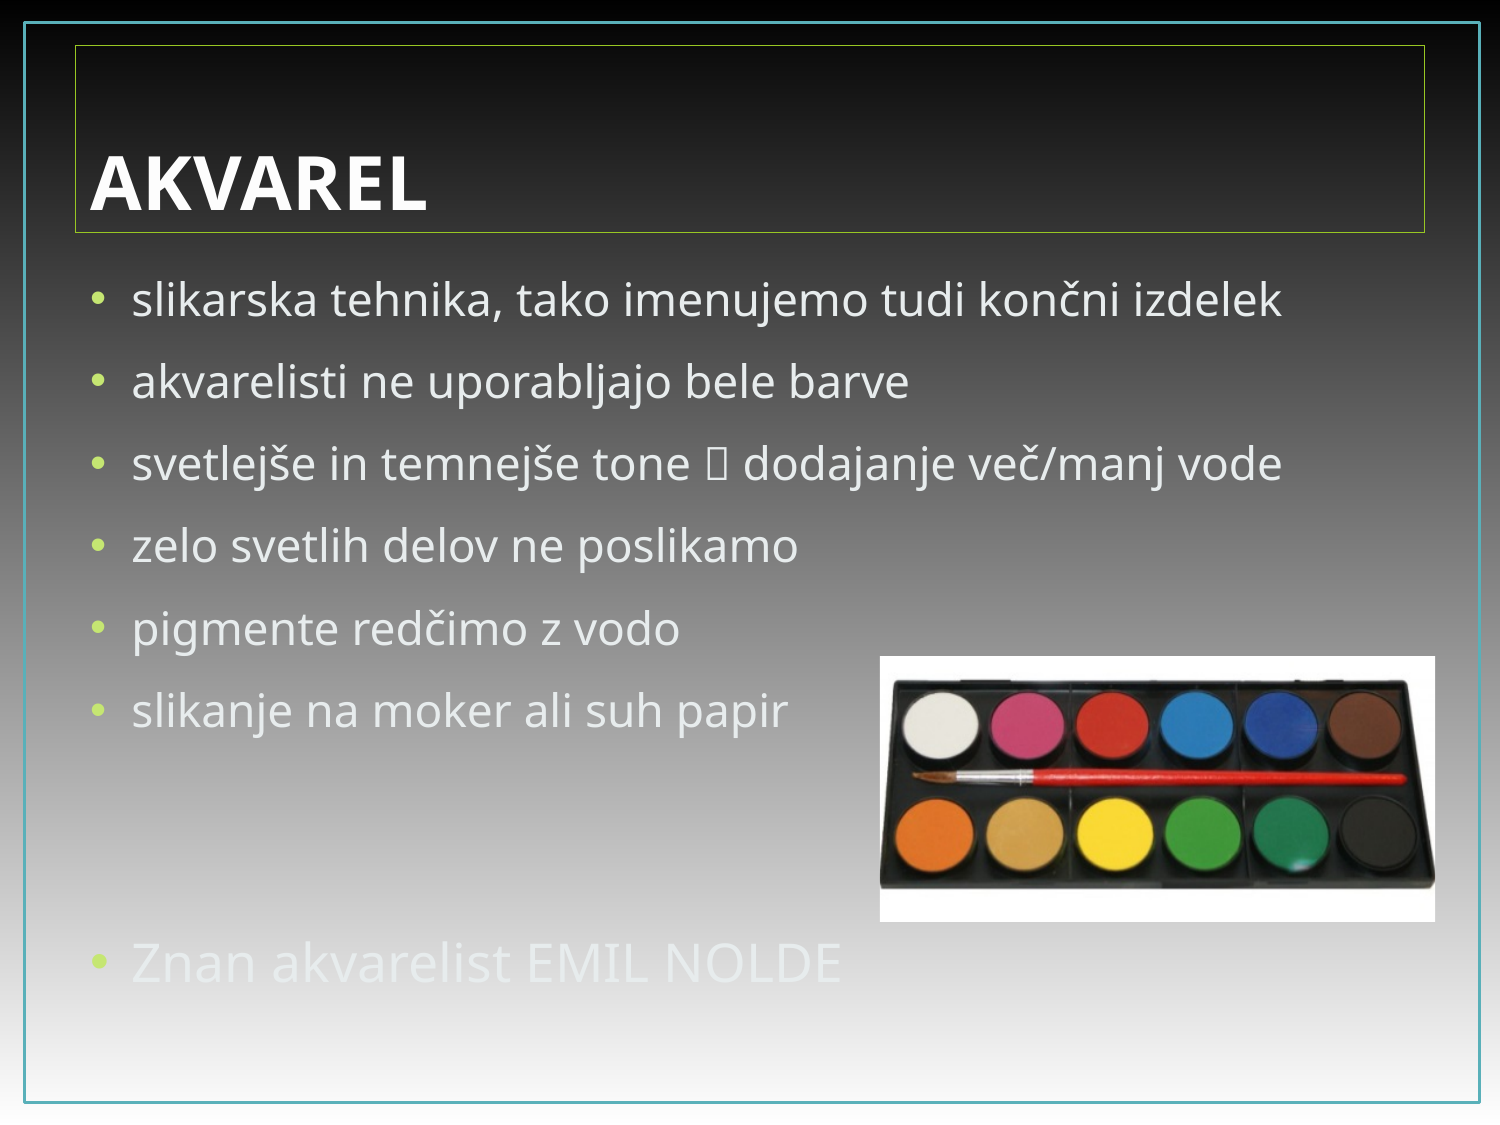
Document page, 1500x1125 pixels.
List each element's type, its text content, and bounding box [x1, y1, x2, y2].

picture [879, 656, 1436, 922]
title AKVAREL [75, 45, 1425, 233]
list slikarska tehnika, tako imenujemo tudi končni izdelek akvarelisti ne uporabljajo bele barve svetlejše in temnejše tone  dodajanje več/manj vode zelo svetlih delov ne poslikamo pigmente redčimo z vodo slikanje na moker ali suh papir Znan akvarelist EMIL NOLDE [75, 262, 1425, 1005]
